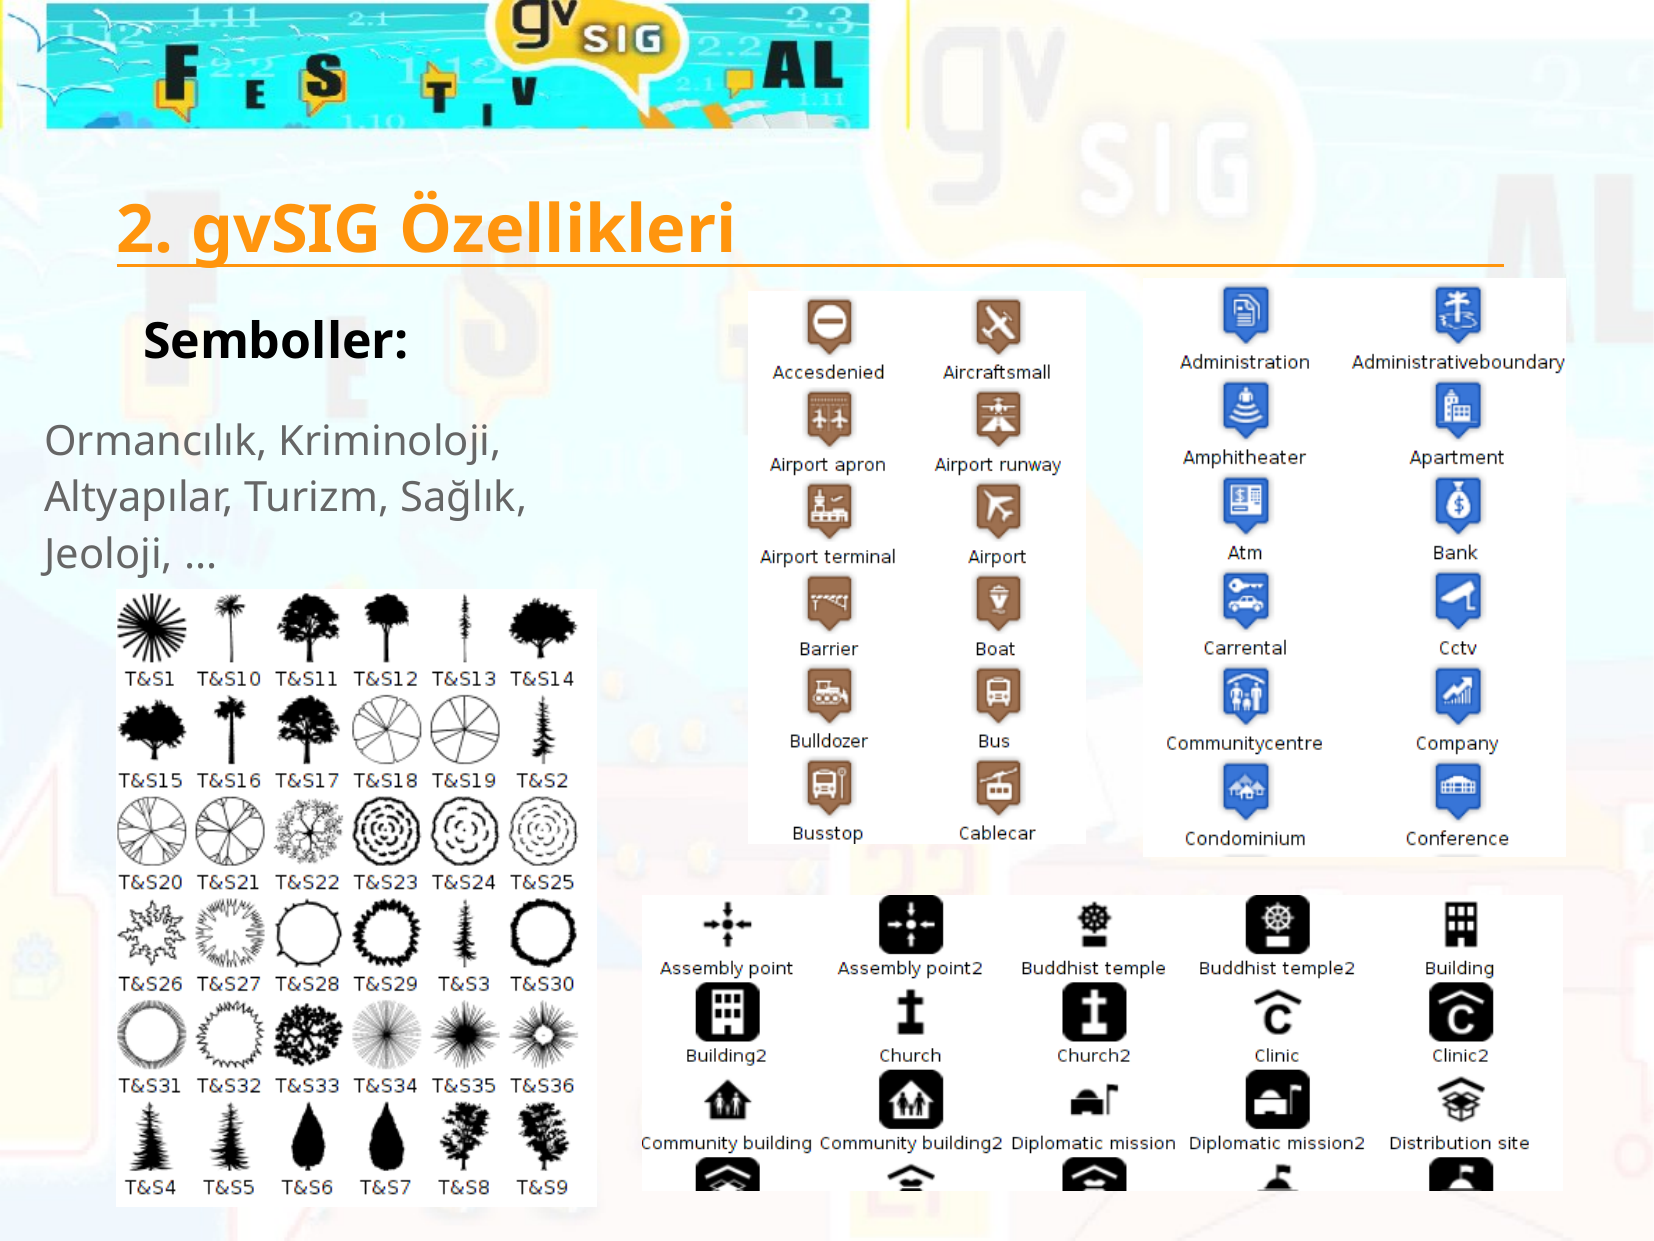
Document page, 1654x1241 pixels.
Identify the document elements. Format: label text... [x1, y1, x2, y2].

title Semboller: [143, 260, 1439, 419]
text_box Ormancılık, Kriminoloji, Altyapılar, Turizm, Sağlık, Jeoloji, ... [29, 402, 714, 773]
title 2. gvSIG Özellikleri [116, 177, 1605, 276]
picture [0, 0, 1654, 1241]
